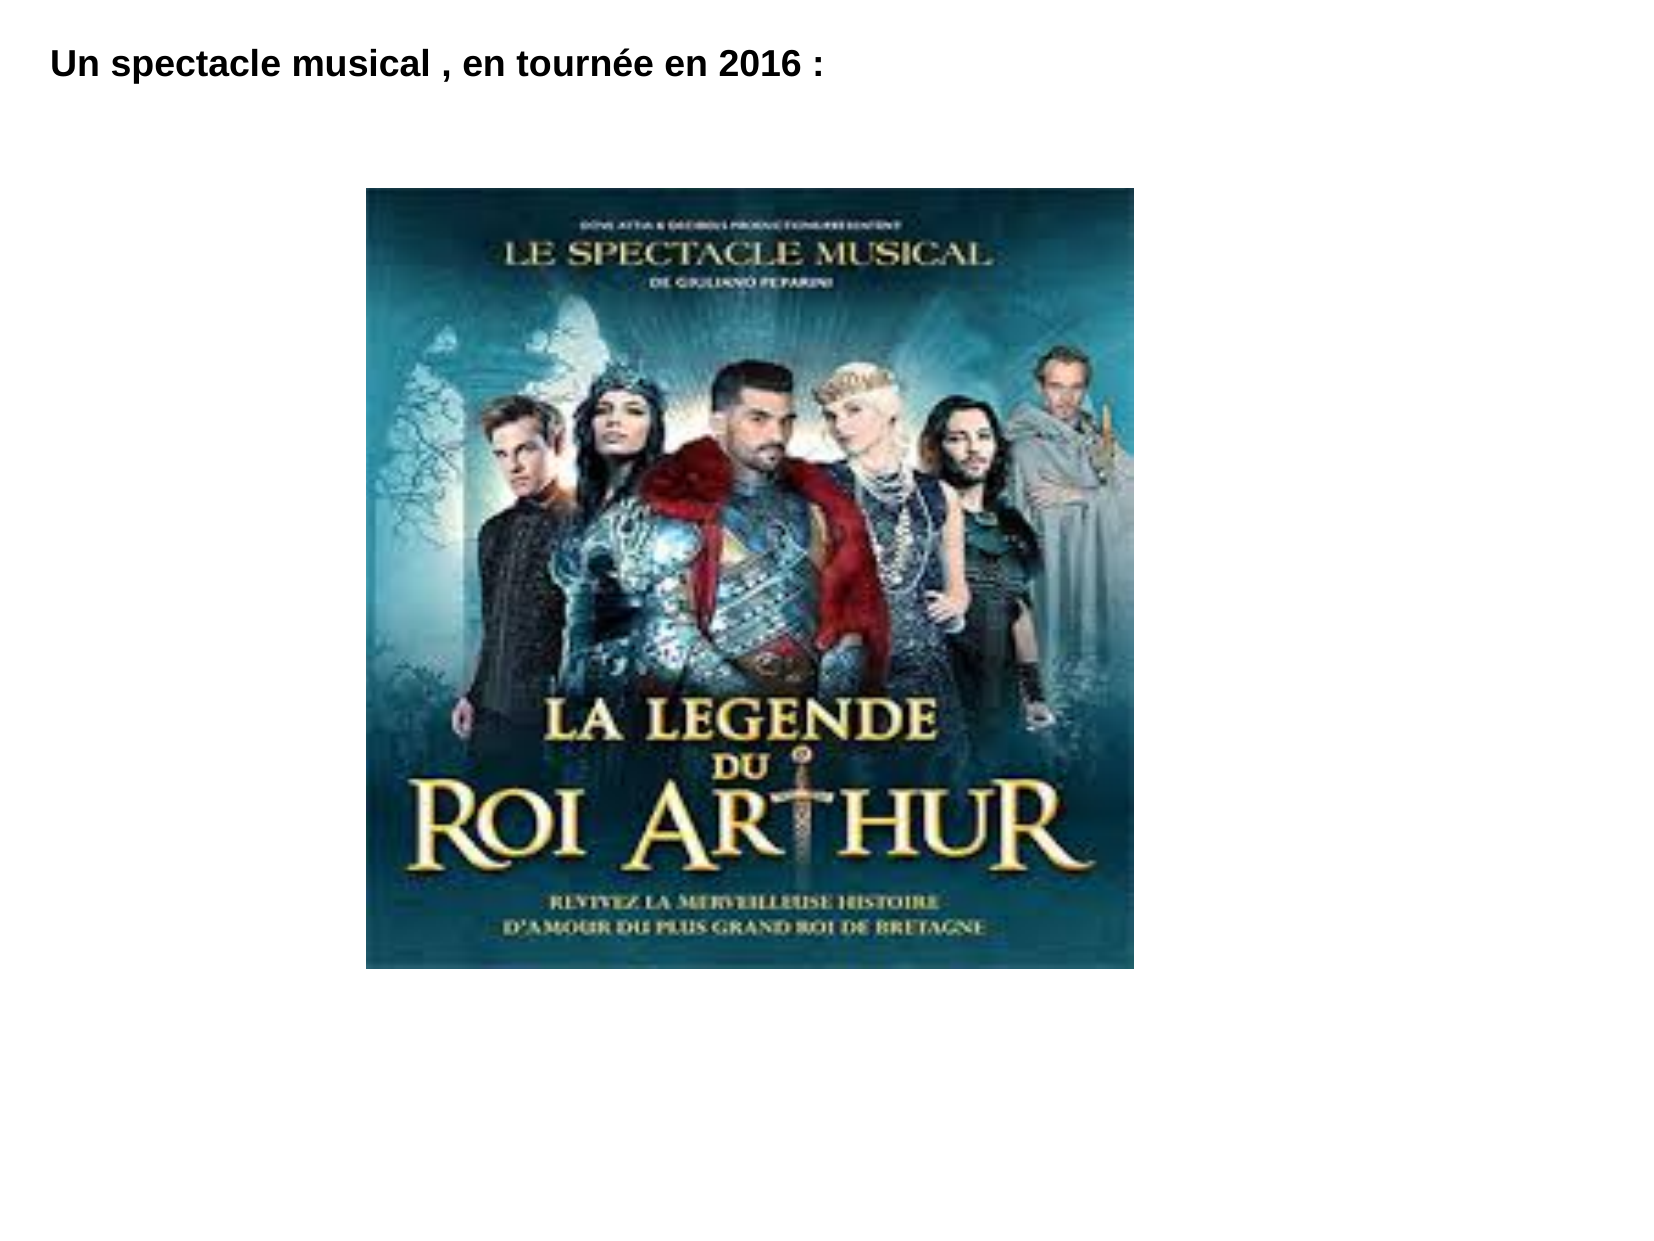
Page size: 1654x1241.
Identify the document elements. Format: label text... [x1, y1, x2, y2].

picture [366, 188, 1134, 969]
text_box Un spectacle musical , en tournée en 2016 : [35, 35, 1111, 136]
